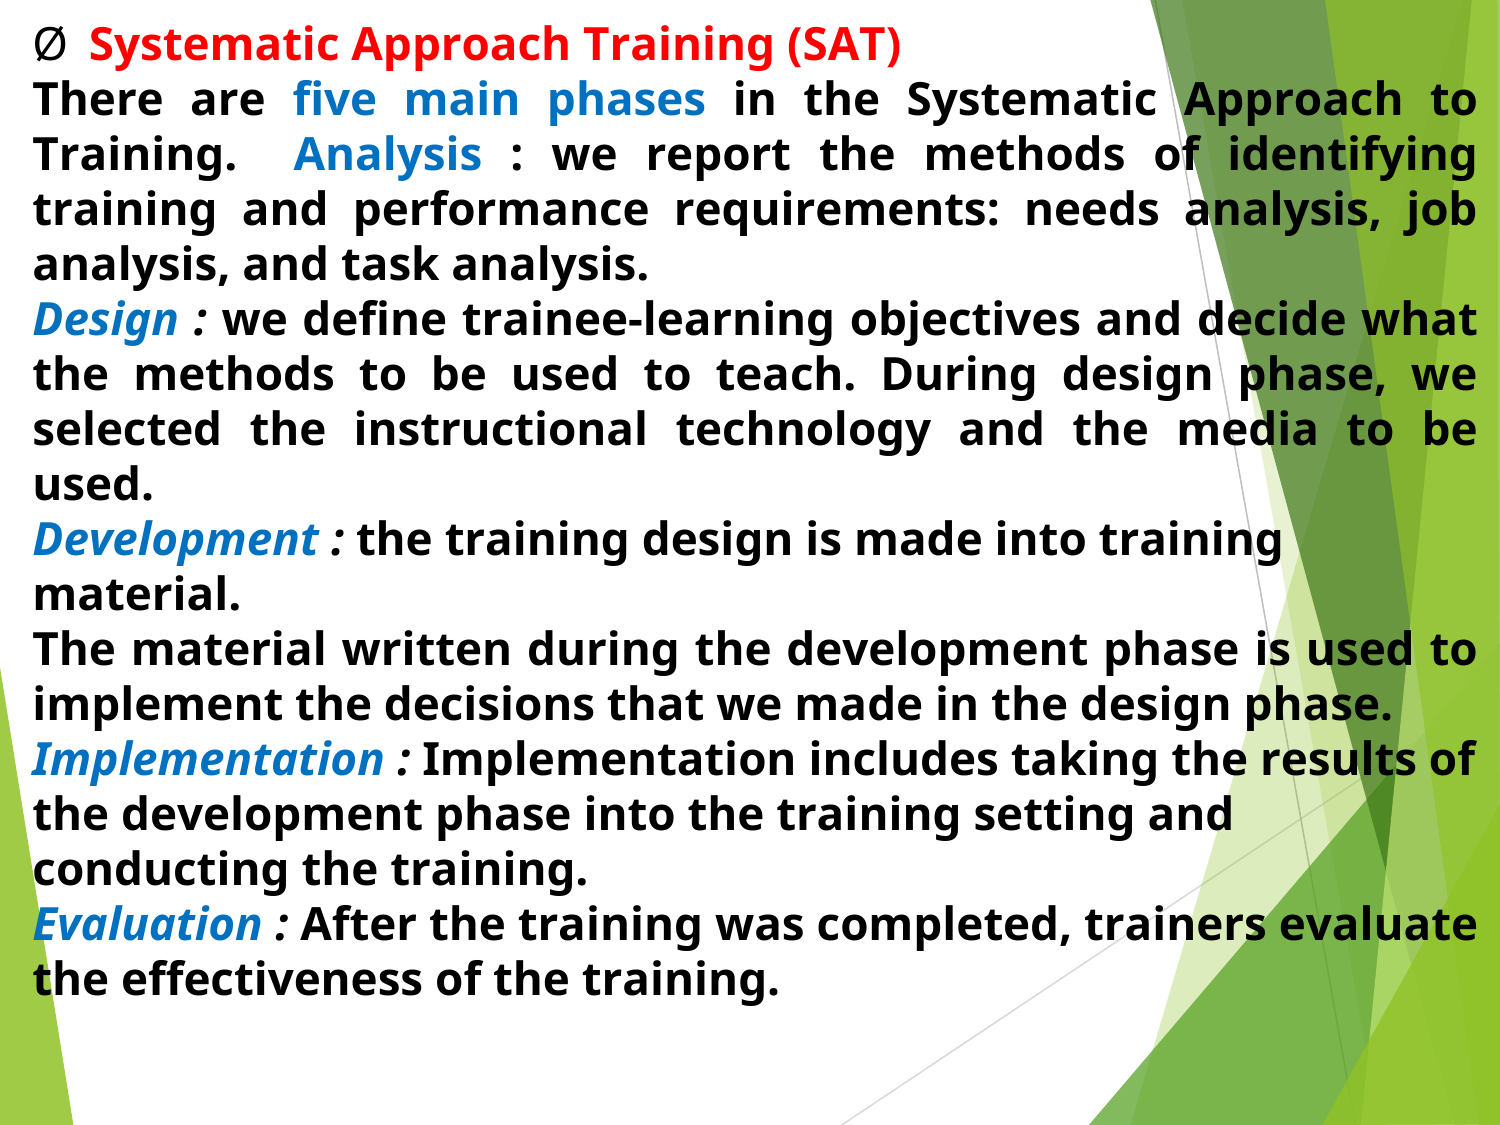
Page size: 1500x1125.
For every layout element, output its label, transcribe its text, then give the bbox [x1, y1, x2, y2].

text_box Systematic Approach Training (SAT) There are five main phases in the Systematic Approach to Training. Analysis : we report the methods of identifying training and performance requirements: needs analysis, job analysis, and task analysis. Design : we define trainee-learning objectives and decide what the methods to be used to teach. During design phase, we selected the instructional technology and the media to be used. Development : the training design is made into training material. The material written during the development phase is used to implement the decisions that we made in the design phase. Implementation : Implementation includes taking the results of the development phase into the training setting and conducting the training. Evaluation : After the training was completed, trainers evaluate the effectiveness of the training. [18, 7, 1494, 1012]
